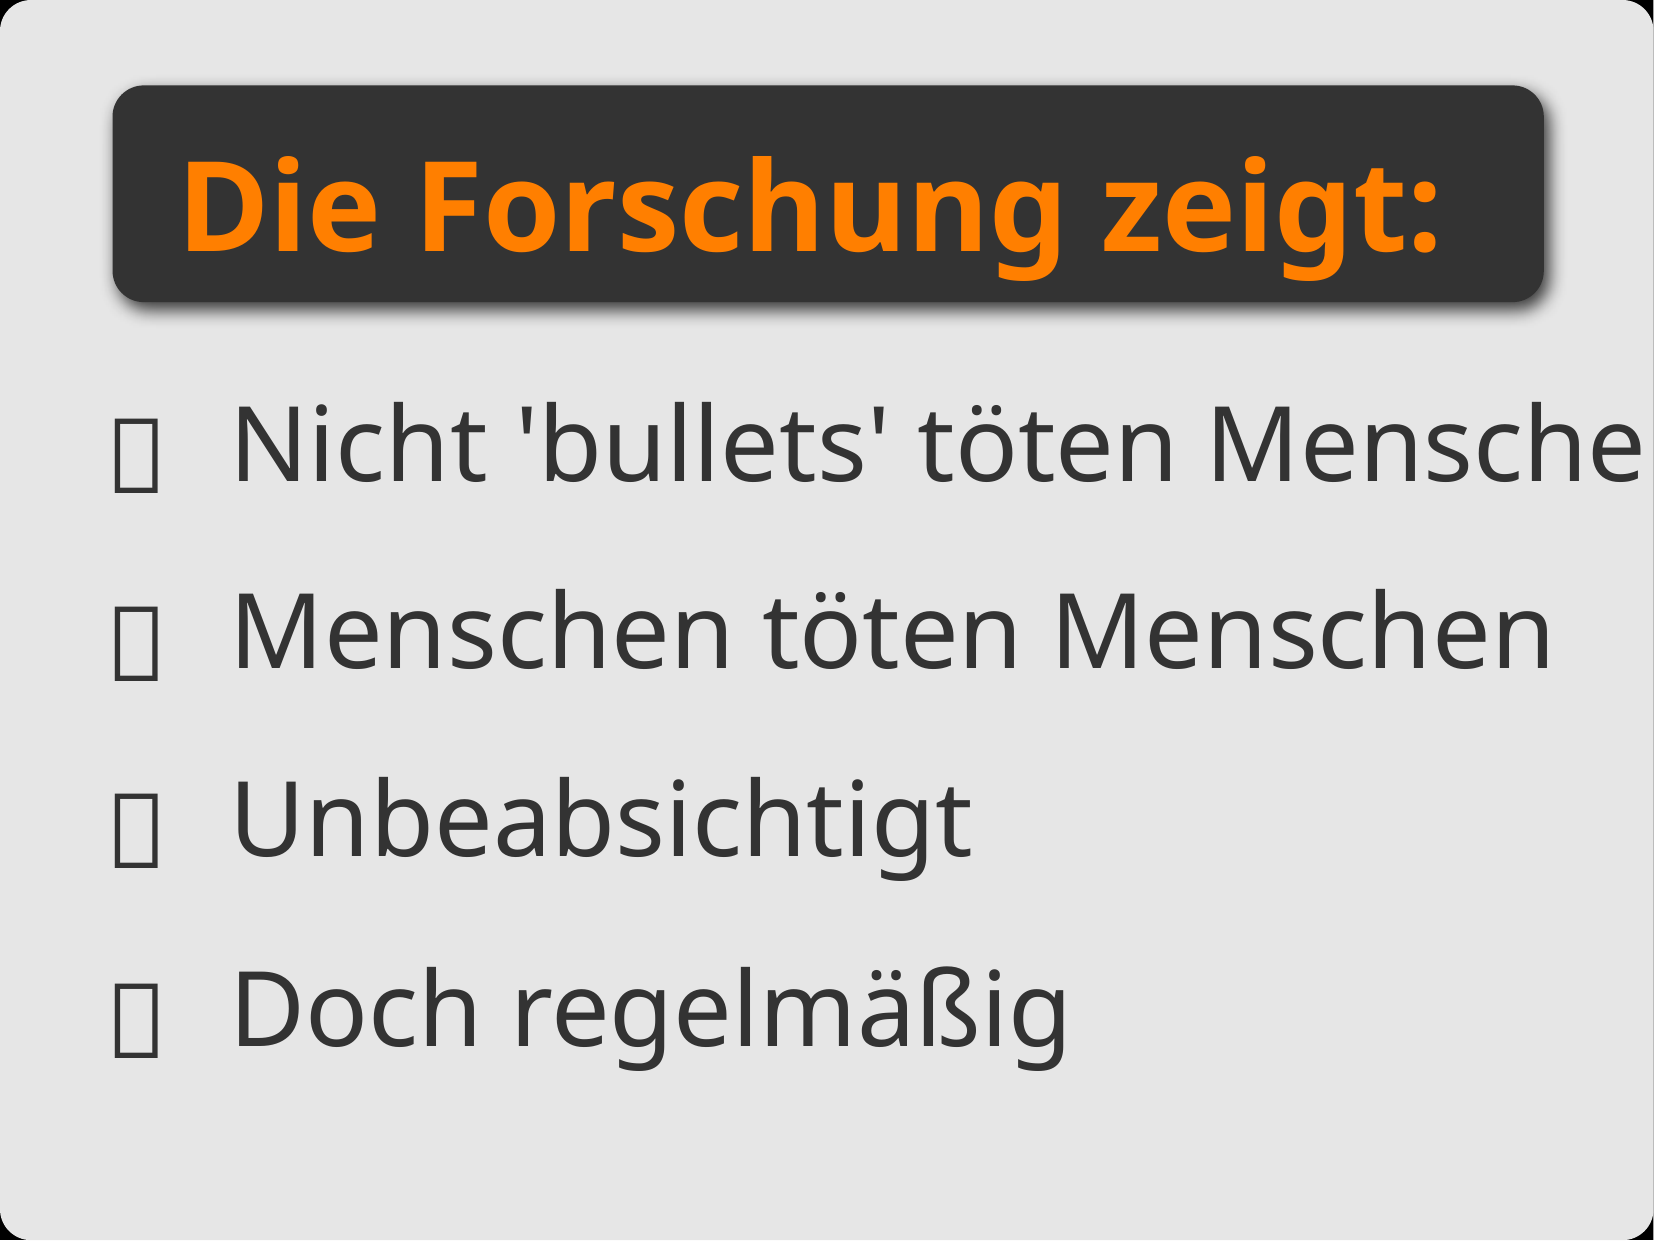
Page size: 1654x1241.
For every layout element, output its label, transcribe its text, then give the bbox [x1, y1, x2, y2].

text_box  [105, 757, 199, 874]
text_box  [105, 947, 199, 1063]
text_box Menschen töten Menschen [229, 557, 1452, 684]
text_box [0, 0, 1654, 1241]
text_box Doch regelmäßig [229, 934, 1005, 1061]
text_box Die Forschung zeigt: [177, 118, 1465, 269]
text_box Unbeabsichtigt [229, 744, 909, 871]
text_box  [105, 382, 199, 499]
text_box Nicht 'bullets' töten Menschen [229, 369, 1636, 496]
picture [97, 72, 1571, 332]
text_box  [105, 570, 199, 686]
